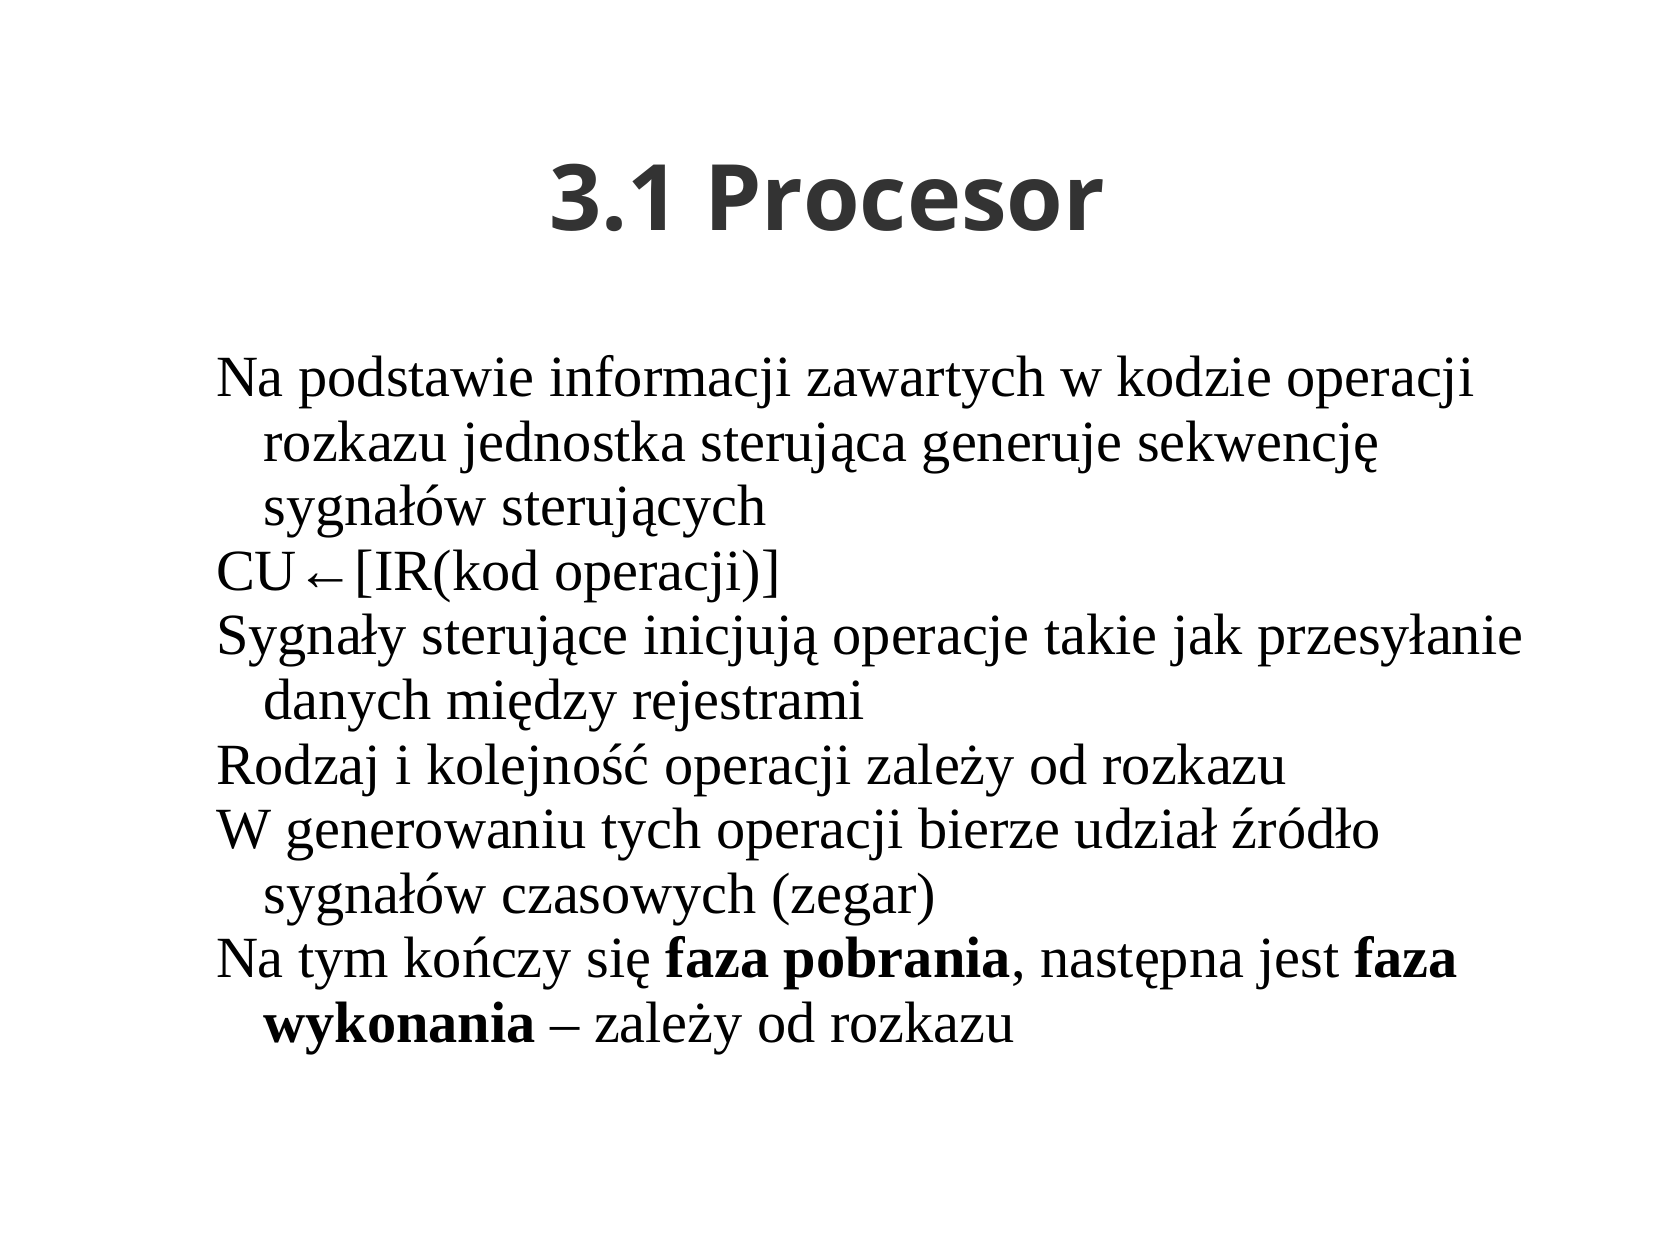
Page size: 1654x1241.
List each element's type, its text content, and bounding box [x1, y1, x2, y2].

title 3.1 Procesor [121, 91, 1534, 299]
list Na podstawie informacji zawartych w kodzie operacji rozkazu jednostka sterująca generuje sekwencję sygnałów sterujących CU←[IR(kod operacji)] Sygnały sterujące inicjują operacje takie jak przesyłanie danych między rejestrami Rodzaj i kolejność operacji zależy od rozkazu W generowaniu tych operacji bierze udział źródło sygnałów czasowych (zegar) Na tym kończy się faza pobrania, następna jest faza wykonania – zależy od rozkazu [121, 344, 1534, 1127]
